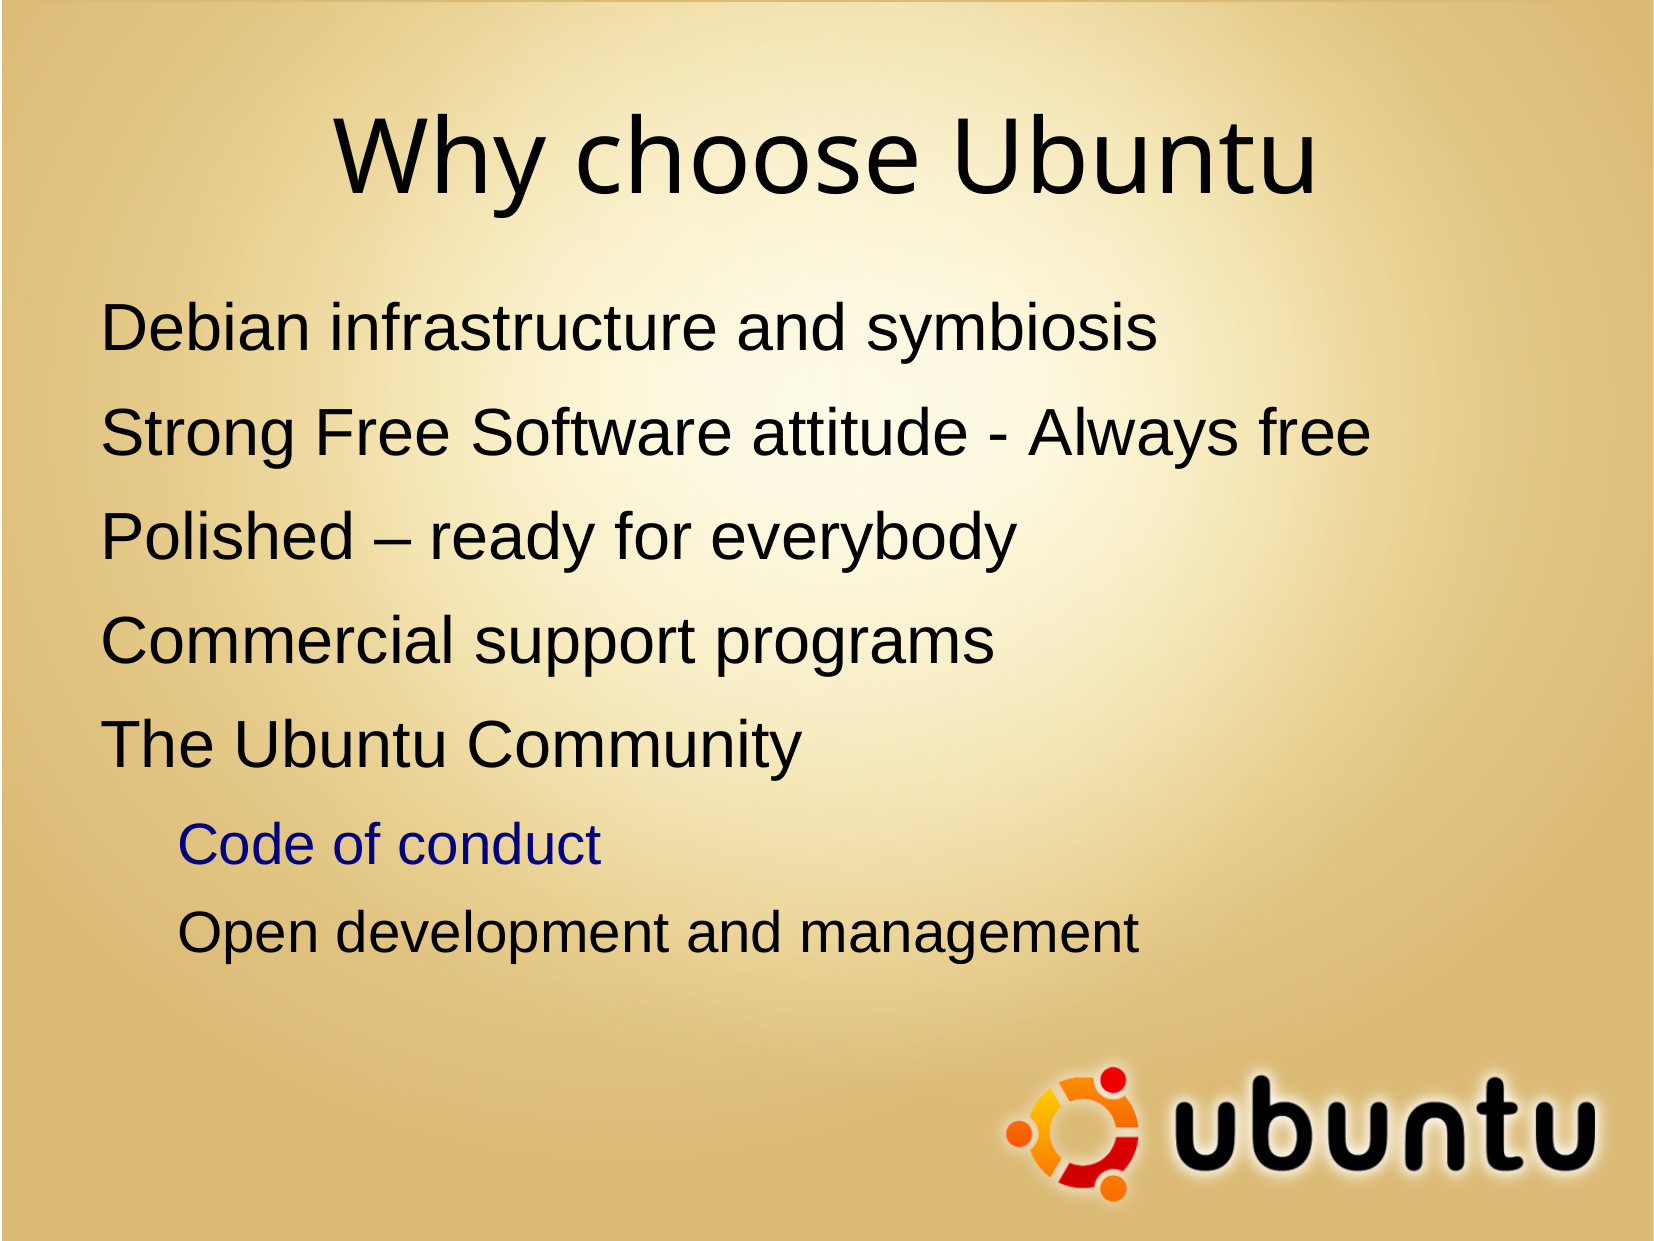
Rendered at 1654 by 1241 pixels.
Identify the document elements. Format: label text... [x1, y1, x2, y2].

title Why choose Ubuntu [82, 49, 1571, 257]
picture [2, 0, 1654, 1241]
list Debian infrastructure and symbiosis Strong Free Software attitude - Always free Polished – ready for everybody Commercial support programs The Ubuntu Community Code of conduct Open development and management [82, 290, 1571, 1094]
